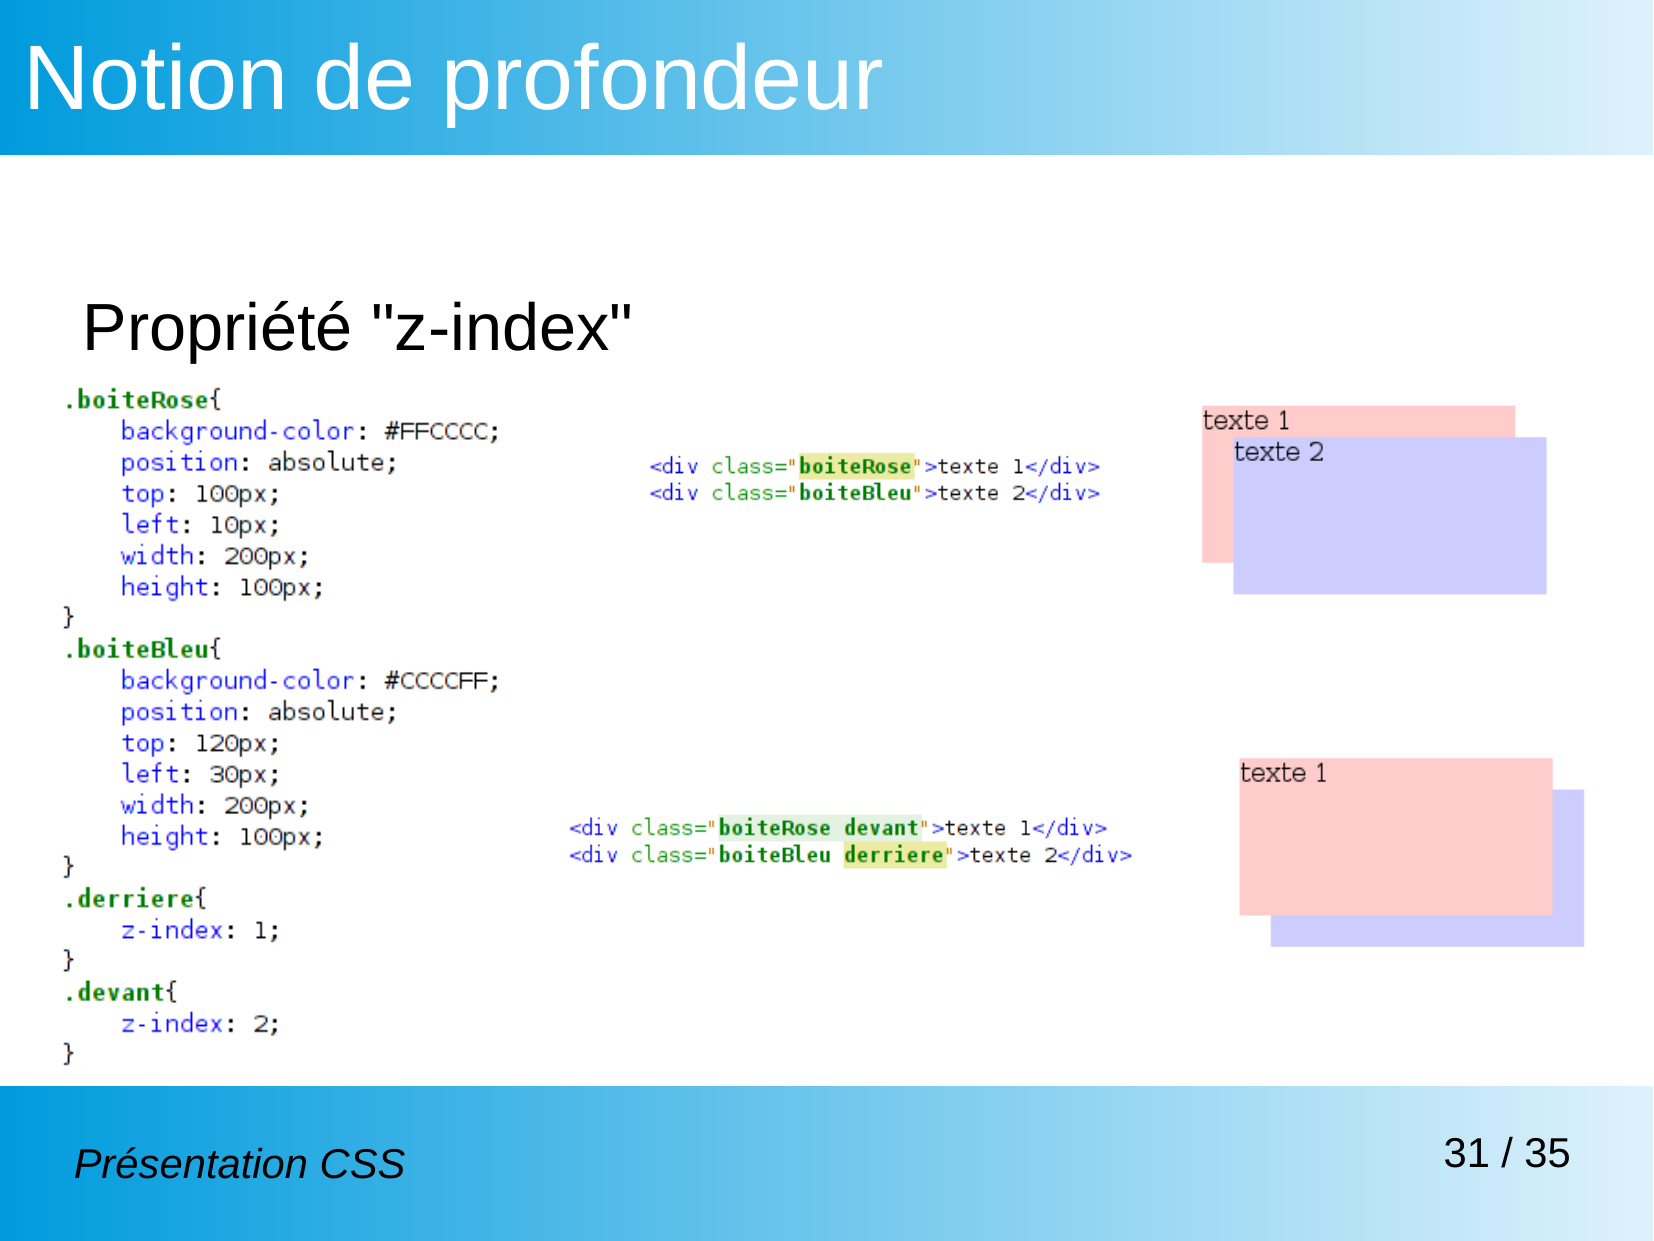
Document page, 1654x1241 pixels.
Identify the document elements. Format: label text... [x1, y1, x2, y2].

list Propriété "z-index" [82, 290, 1571, 1010]
picture [646, 447, 1109, 520]
picture [564, 813, 1149, 872]
picture [59, 383, 519, 1069]
picture [1193, 395, 1561, 604]
title Notion de profondeur [23, 25, 1512, 130]
picture [1232, 749, 1600, 955]
